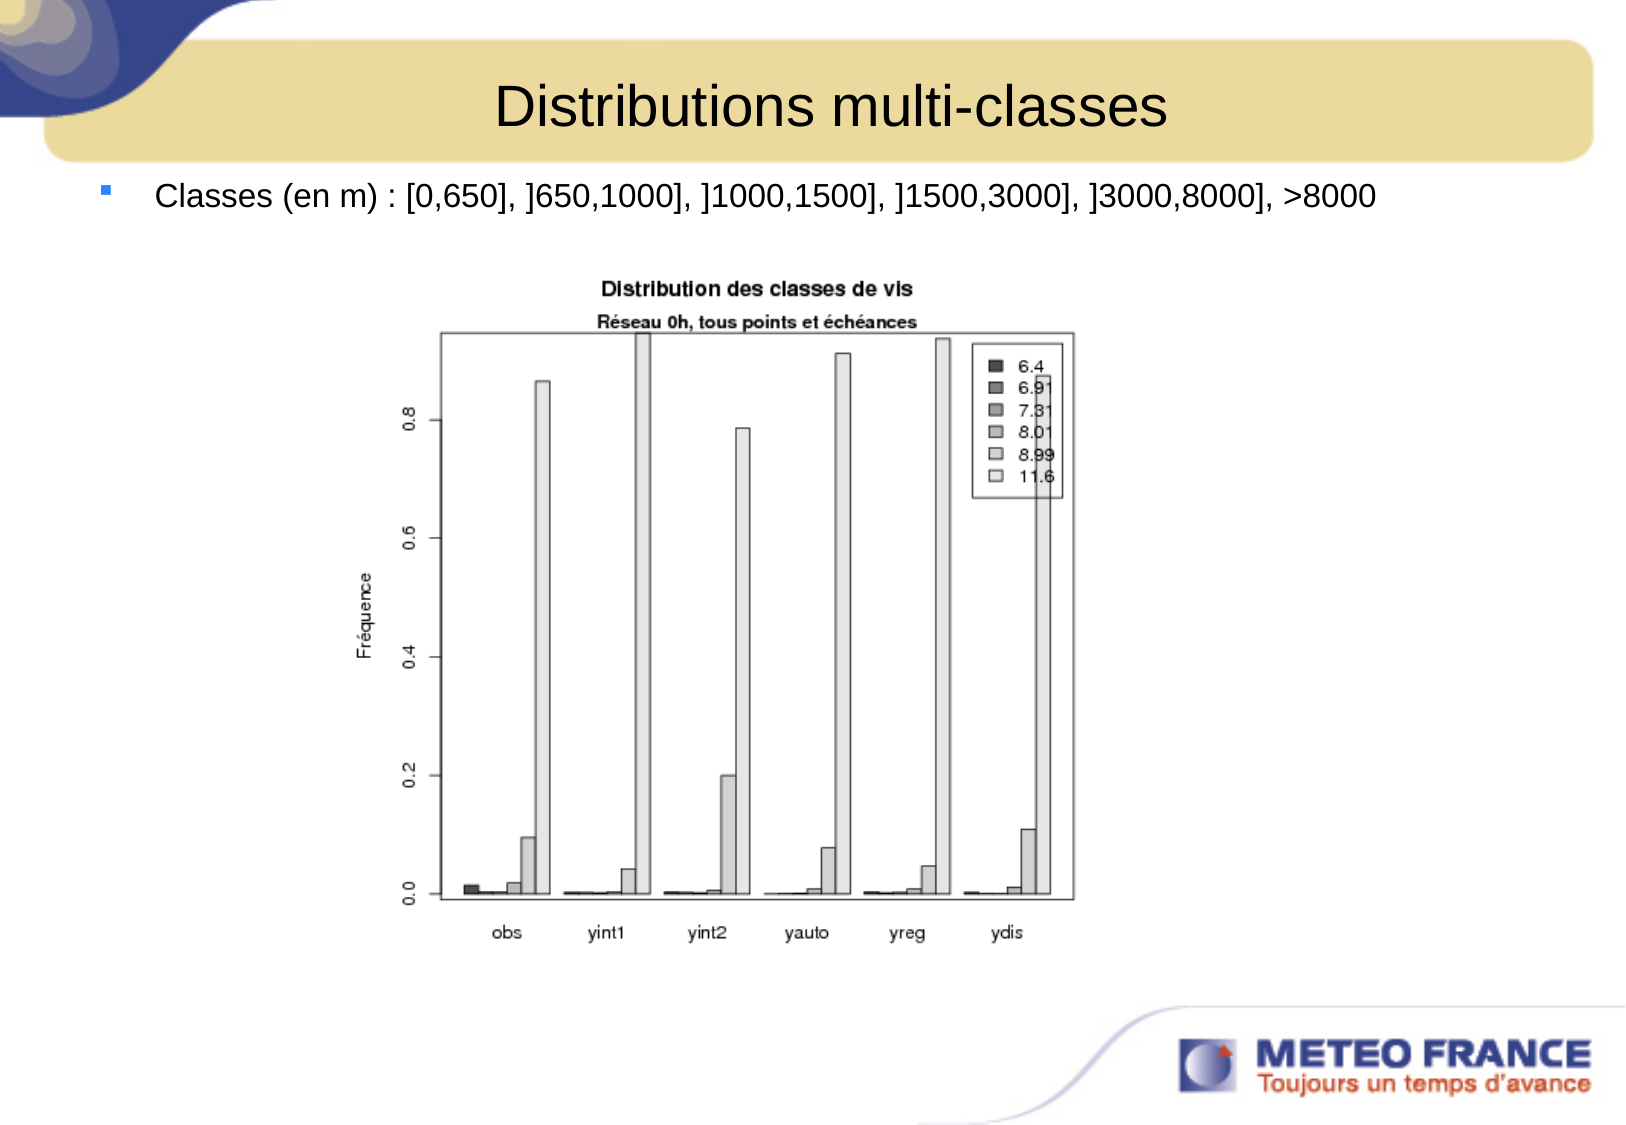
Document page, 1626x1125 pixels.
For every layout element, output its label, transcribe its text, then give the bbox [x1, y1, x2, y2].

list Classes (en m) : [0,650], ]650,1000], ]1000,1500], ]1500,3000], ]3000,8000], >8000 [83, 166, 1542, 237]
picture [0, 0, 1626, 1125]
title Distributions multi-classes [185, 45, 1479, 161]
